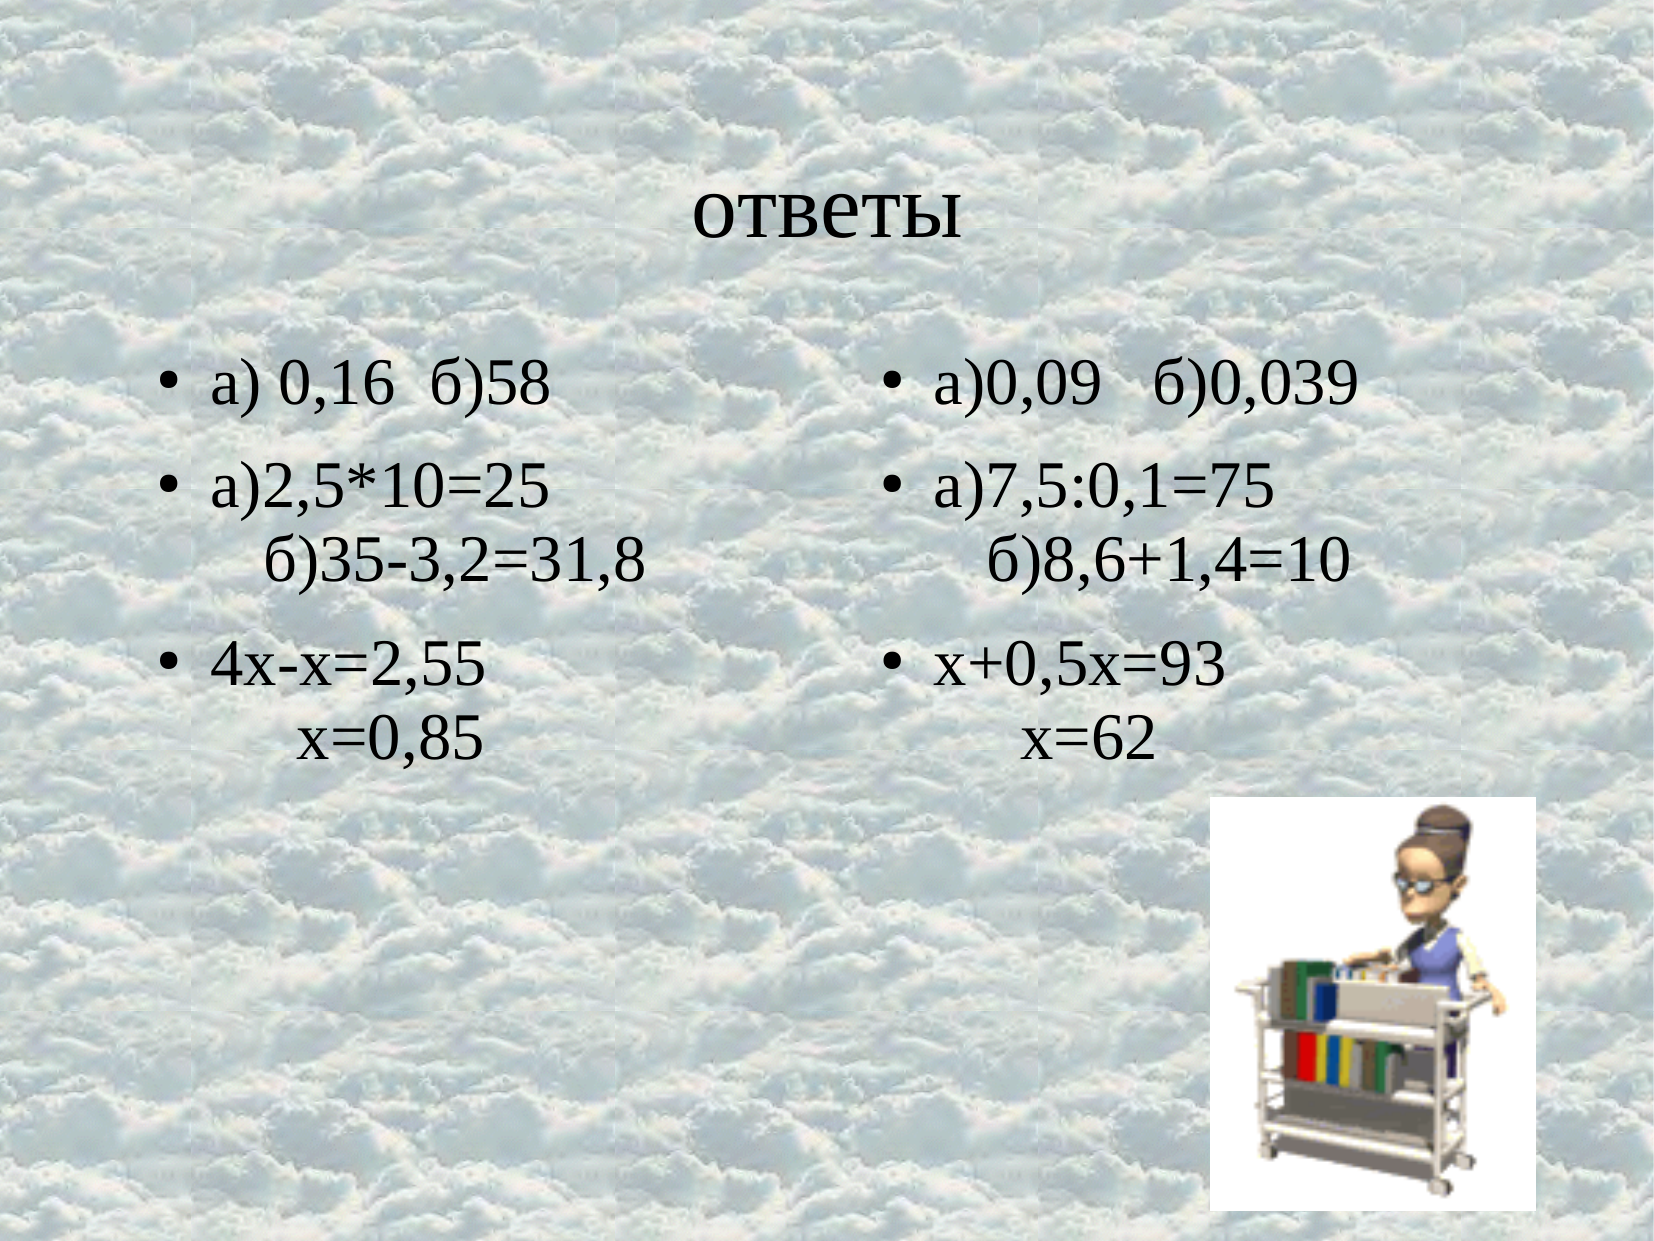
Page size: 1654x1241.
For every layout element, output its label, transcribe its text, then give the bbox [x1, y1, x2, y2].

title ответы [121, 102, 1534, 311]
list а)0,09 б)0,039 а)7,5:0,1=75 б)8,6+1,4=10 х+0,5х=93 х=62 [845, 344, 1535, 1164]
list а) 0,16 б)58 а)2,5*10=25 б)35-3,2=31,8 4х-х=2,55 х=0,85 [121, 344, 811, 1164]
picture [0, 0, 1654, 1241]
